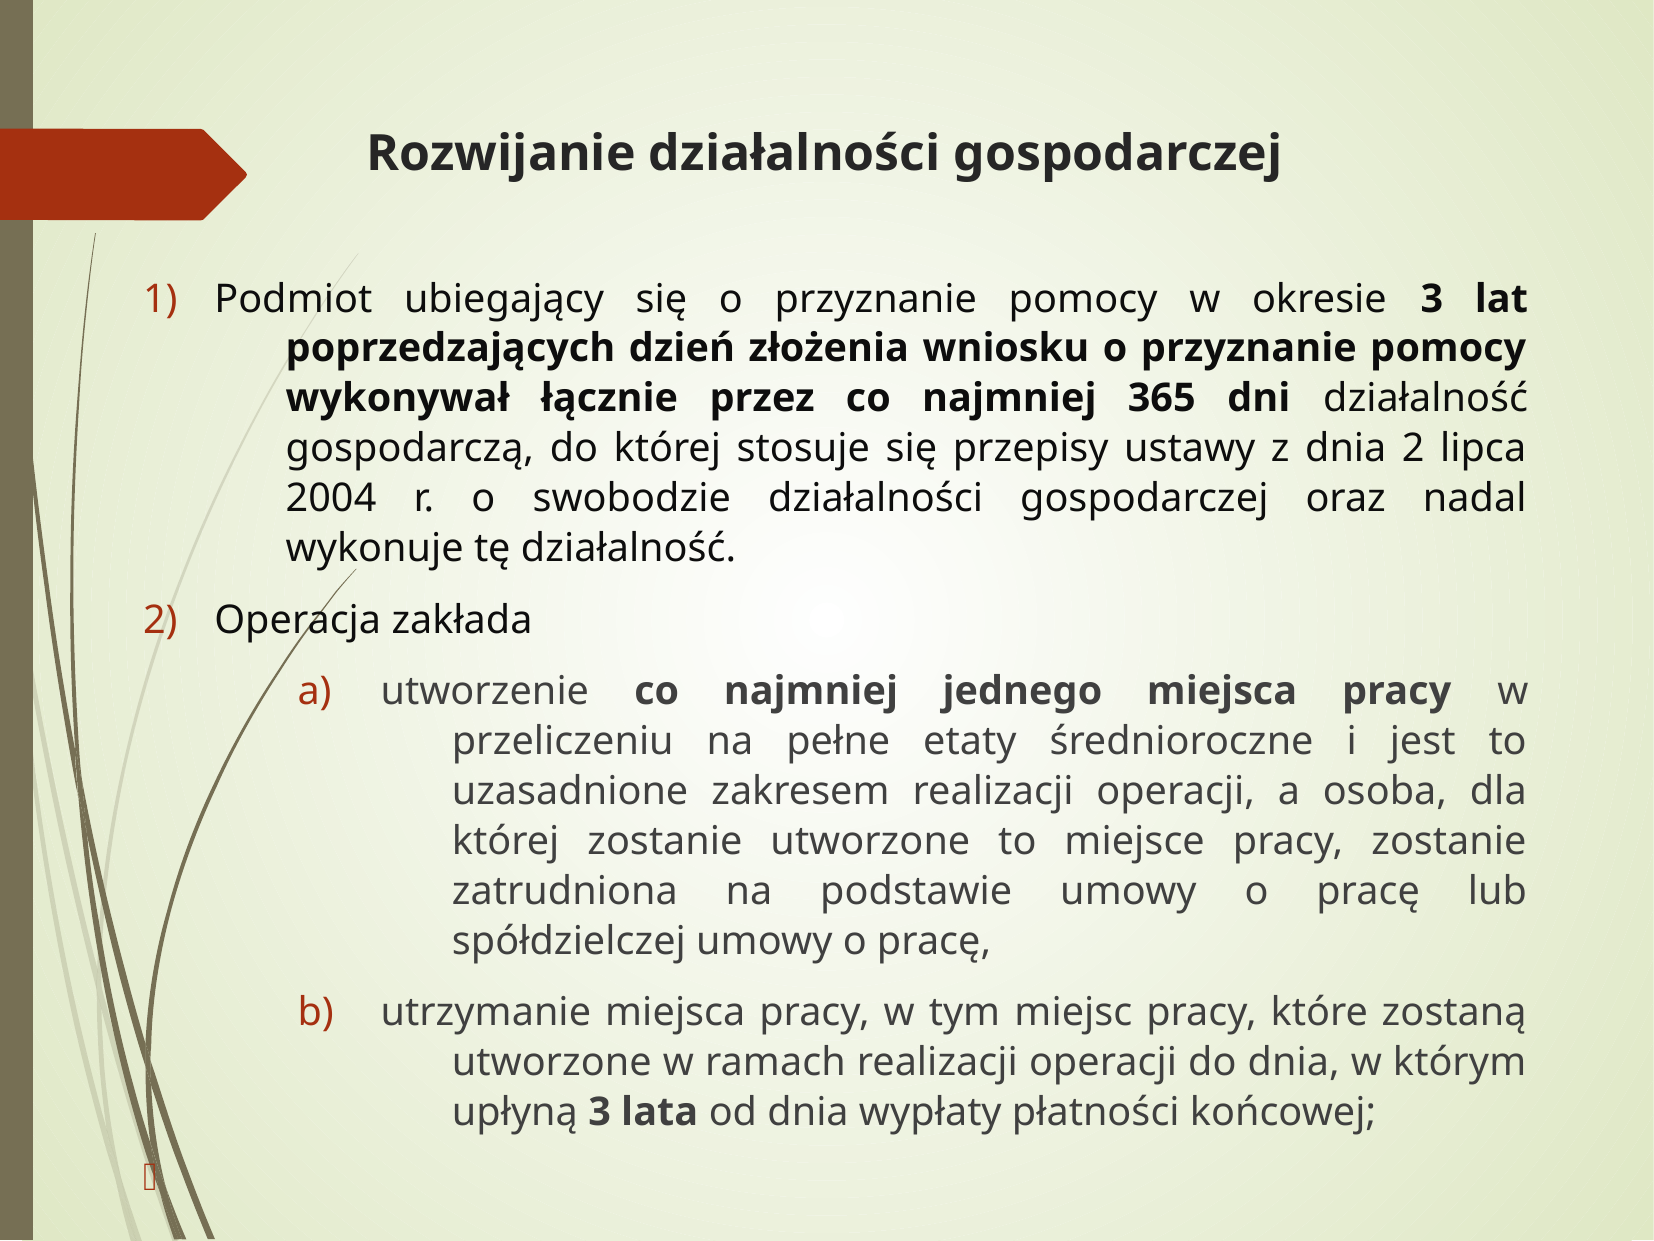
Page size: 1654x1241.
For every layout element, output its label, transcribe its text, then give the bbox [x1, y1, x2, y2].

list Podmiot ubiegający się o przyznanie pomocy w okresie 3 lat poprzedzających dzień złożenia wniosku o przyznanie pomocy wykonywał łącznie przez co najmniej 365 dni działalność gospodarczą, do której stosuje się przepisy ustawy z dnia 2 lipca 2004 r. o swobodzie działalności gospodarczej oraz nadal wykonuje tę działalność. Operacja zakłada utworzenie co najmniej jednego miejsca pracy w przeliczeniu na pełne etaty średnioroczne i jest to uzasadnione zakresem realizacji operacji, a osoba, dla której zostanie utworzone to miejsce pracy, zostanie zatrudniona na podstawie umowy o pracę lub spółdzielczej umowy o pracę, utrzymanie miejsca pracy, w tym miejsc pracy, które zostaną utworzone w ramach realizacji operacji do dnia, w którym upłyną 3 lata od dnia wypłaty płatności końcowej; [128, 262, 1544, 1194]
title Rozwijanie działalności gospodarczej [351, 112, 1544, 262]
